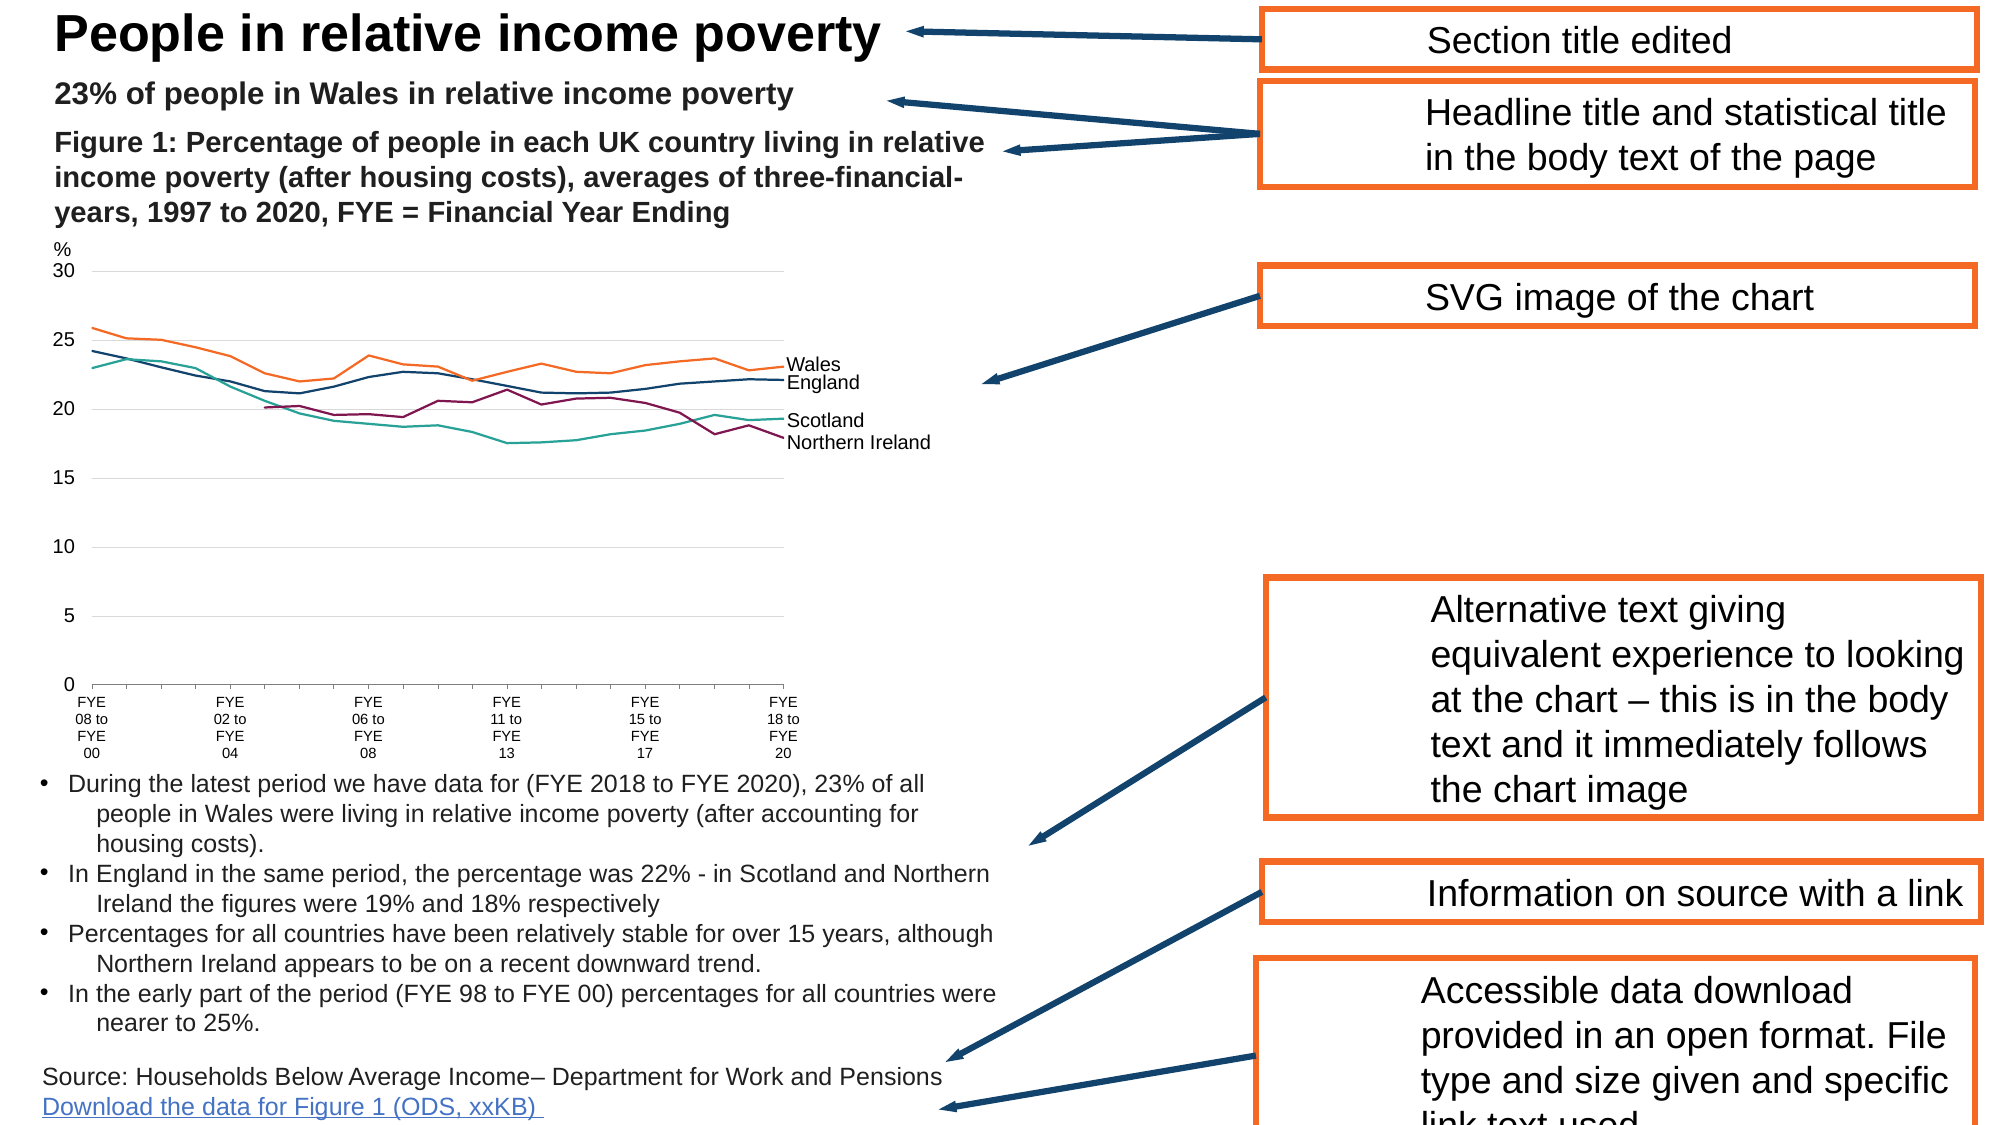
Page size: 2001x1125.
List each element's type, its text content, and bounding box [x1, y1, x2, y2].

text_box Alternative text giving equivalent experience to looking at the chart – this is in the body text and it immediately follows the chart image [1265, 577, 1981, 775]
text_box 23% of people in Wales in relative income poverty Figure 1: Percentage of people in each UK country living in relative income poverty (after housing costs), averages of three-financial-years, 1997 to 2020, FYE = Financial Year Ending [39, 65, 1003, 238]
text_box Accessible data download provided in an open format. File type and size given and specific link text used. [1255, 958, 1975, 1110]
picture [28, 232, 982, 769]
text_box People in relative income poverty [39, 0, 907, 65]
text_box SVG image of the chart [1260, 265, 1976, 327]
text_box Headline title and statistical title in the body text of the page [1260, 80, 1976, 187]
text_box During the latest period we have data for (FYE 2018 to FYE 2020), 23% of all people in Wales were living in relative income poverty (after accounting for housing costs). In England in the same period, the percentage was 22% - in Scotland and Northern Ireland the figures were 19% and 18% respectively Percentages for all countries have been relatively stable for over 15 years, although Northern Ireland appears to be on a recent downward trend. In the early part of the period (FYE 98 to FYE 00) percentages for all countries were nearer to 25%. [25, 759, 1018, 1078]
text_box Source: Households Below Average Income – Department for Work and Pensions Download the data for Figure 1 (ODS, xxKB) [27, 1078, 991, 1125]
text_box Information on source with a link [1261, 861, 1981, 923]
text_box Section title edited [1261, 9, 1978, 70]
